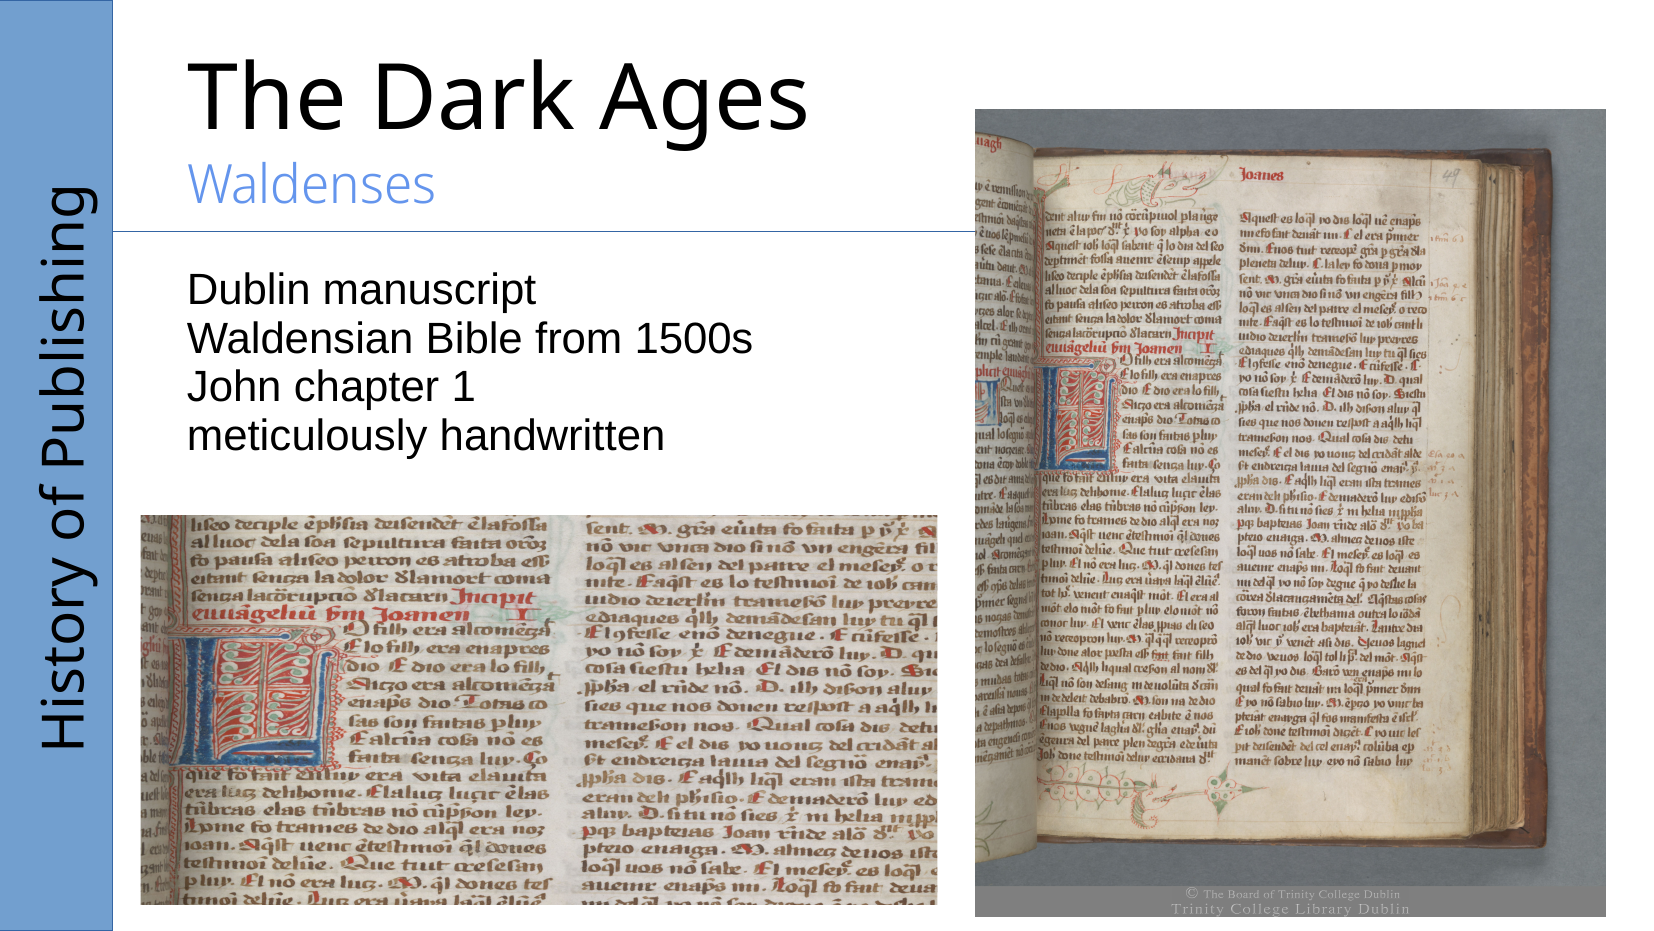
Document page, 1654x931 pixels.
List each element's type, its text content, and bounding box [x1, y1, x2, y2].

text_box [0, 0, 113, 931]
text_box History of Publishing [13, 37, 105, 901]
picture [975, 109, 1606, 917]
title Waldenses [187, 232, 975, 239]
picture [140, 515, 938, 905]
title The Dark Ages [187, 33, 1571, 125]
title Waldenses [187, 125, 975, 231]
text_box Dublin manuscript Waldensian Bible from 1500s John chapter 1 meticulously handwritten [186, 264, 901, 805]
